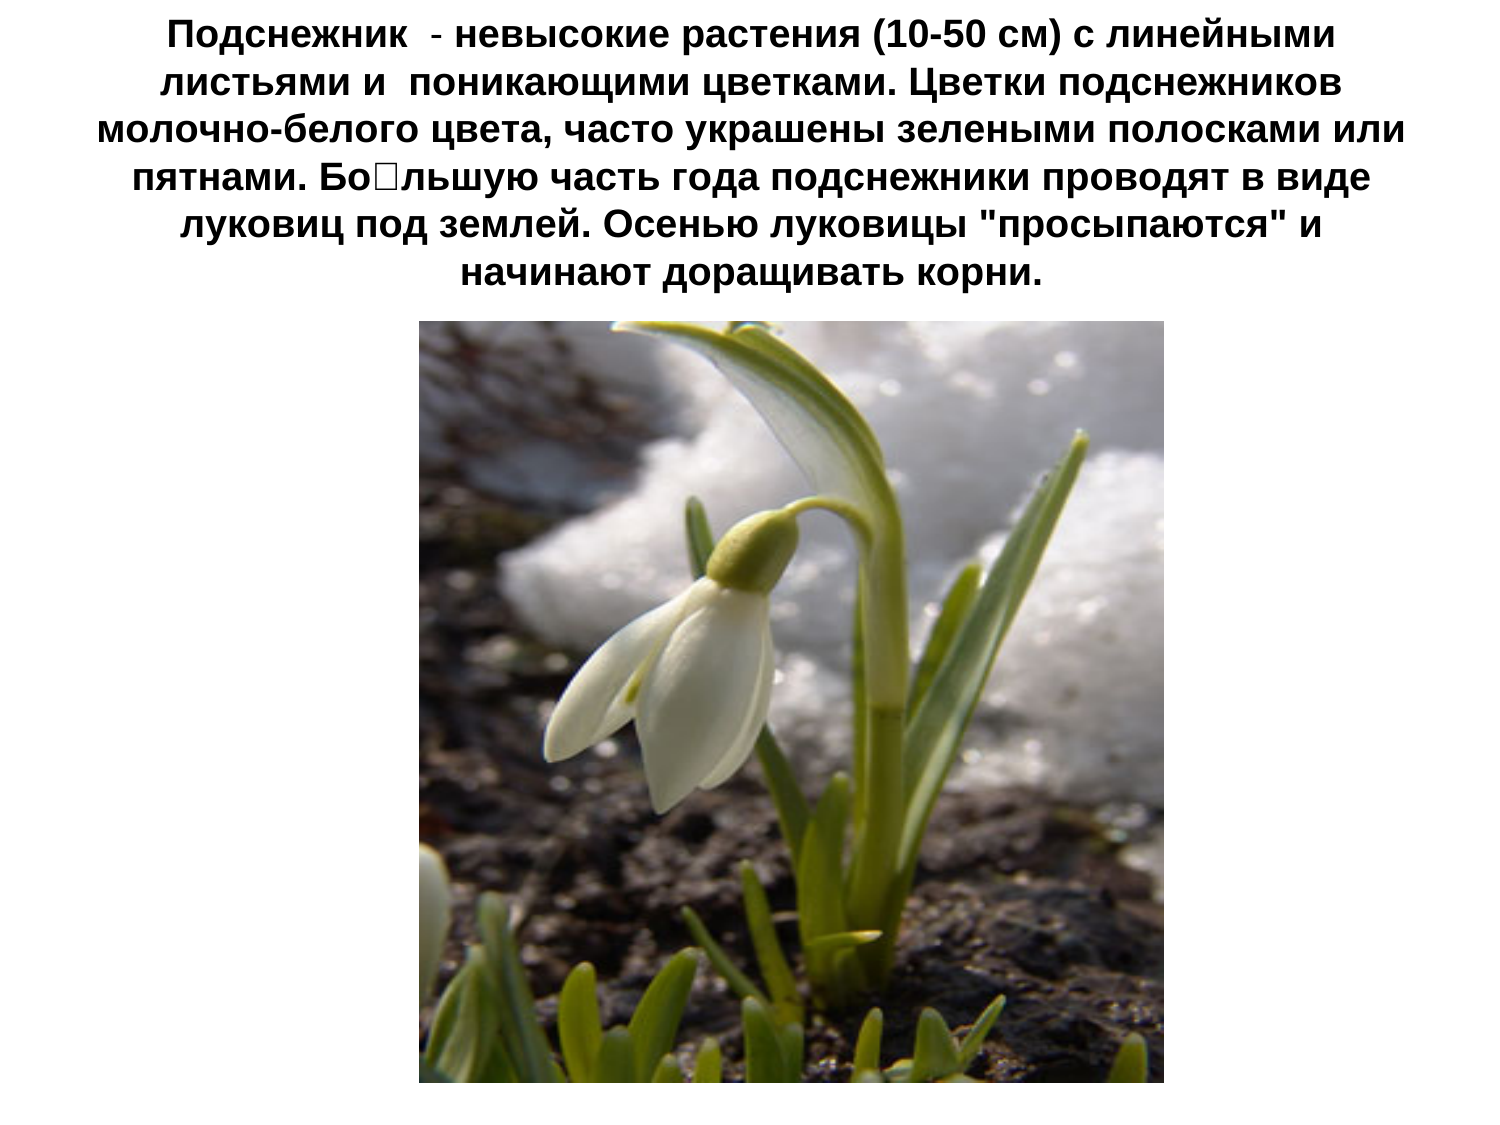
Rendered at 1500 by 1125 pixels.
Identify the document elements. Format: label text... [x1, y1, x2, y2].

picture [419, 321, 1164, 1083]
title Подснежник - невысокие растения (10-50 см) с линейными листьями и поникающими цветками. Цветки подснежников молочно-белого цвета, часто украшены зелеными полосками или пятнами. Большую часть года подснежники проводят в виде луковиц под землей. Осенью луковицы "просыпаются" и начинают доращивать корни. [76, 0, 1427, 302]
